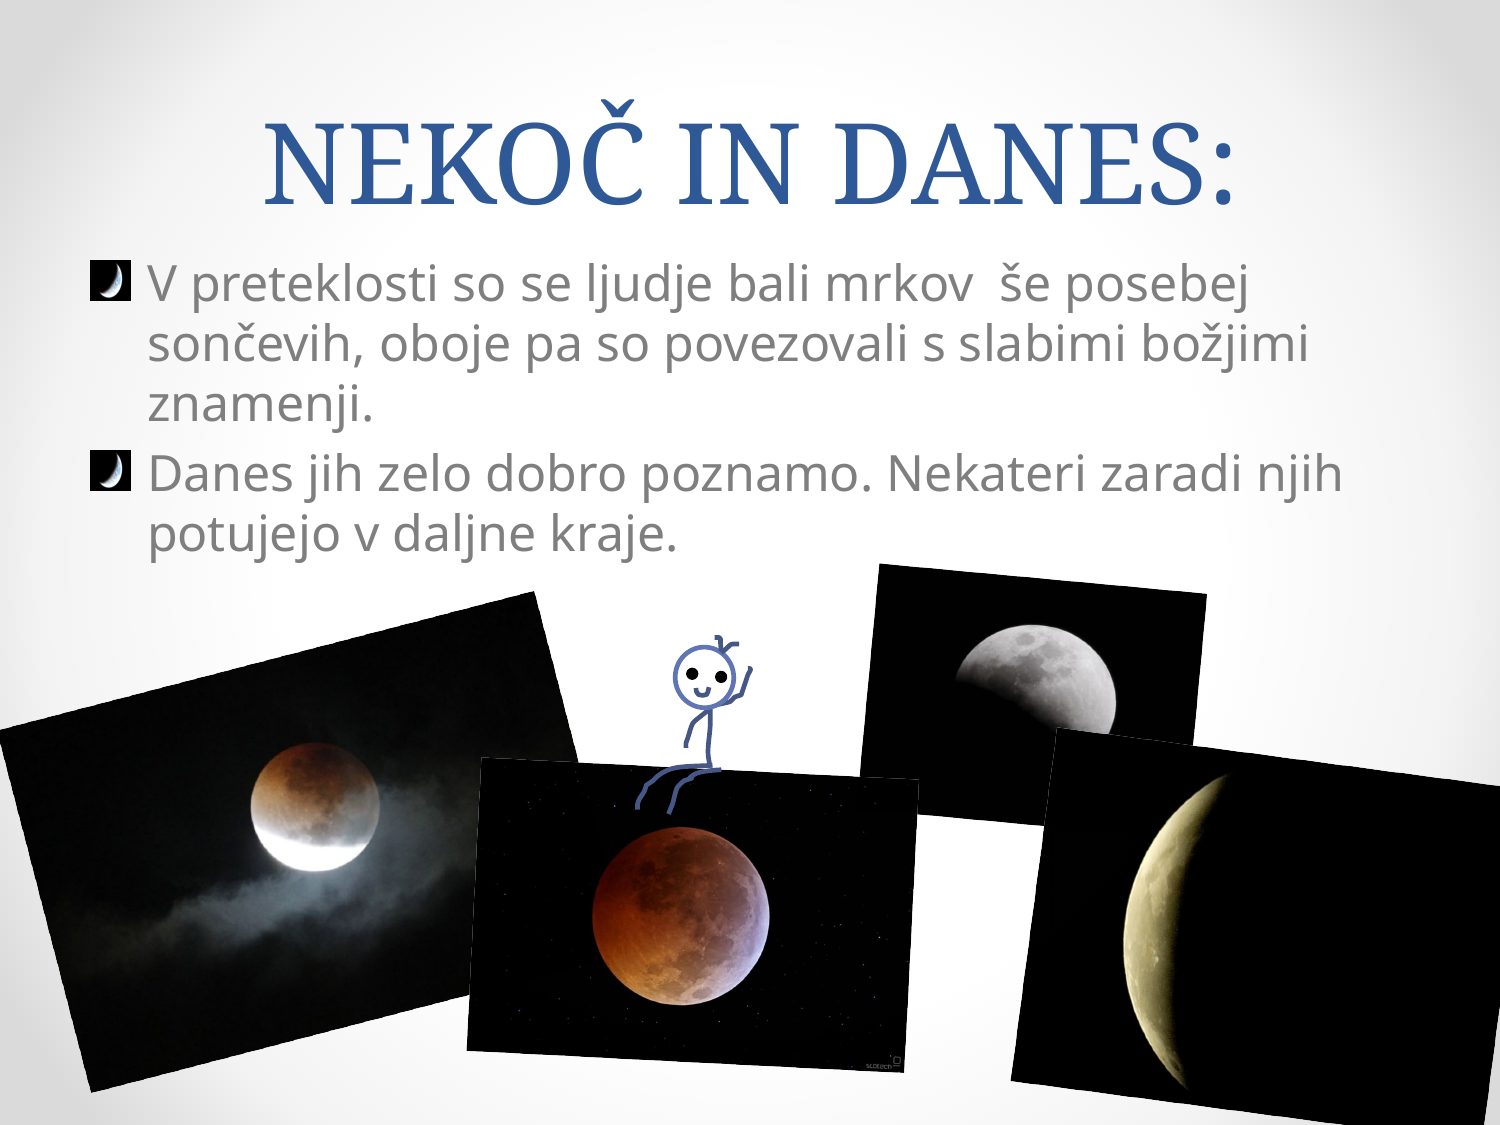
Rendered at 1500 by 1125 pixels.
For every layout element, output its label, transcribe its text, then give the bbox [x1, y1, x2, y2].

list V preteklosti so se ljudje bali mrkov še posebej sončevih, oboje pa so povezovali s slabimi božjimi znamenji. Danes jih zelo dobro poznamo. Nekateri zaradi njih potujejo v daljne kraje. [75, 243, 1426, 986]
picture [0, 0, 1500, 1125]
text_box [675, 647, 734, 708]
title NEKOČ IN DANES: [75, 0, 1426, 235]
